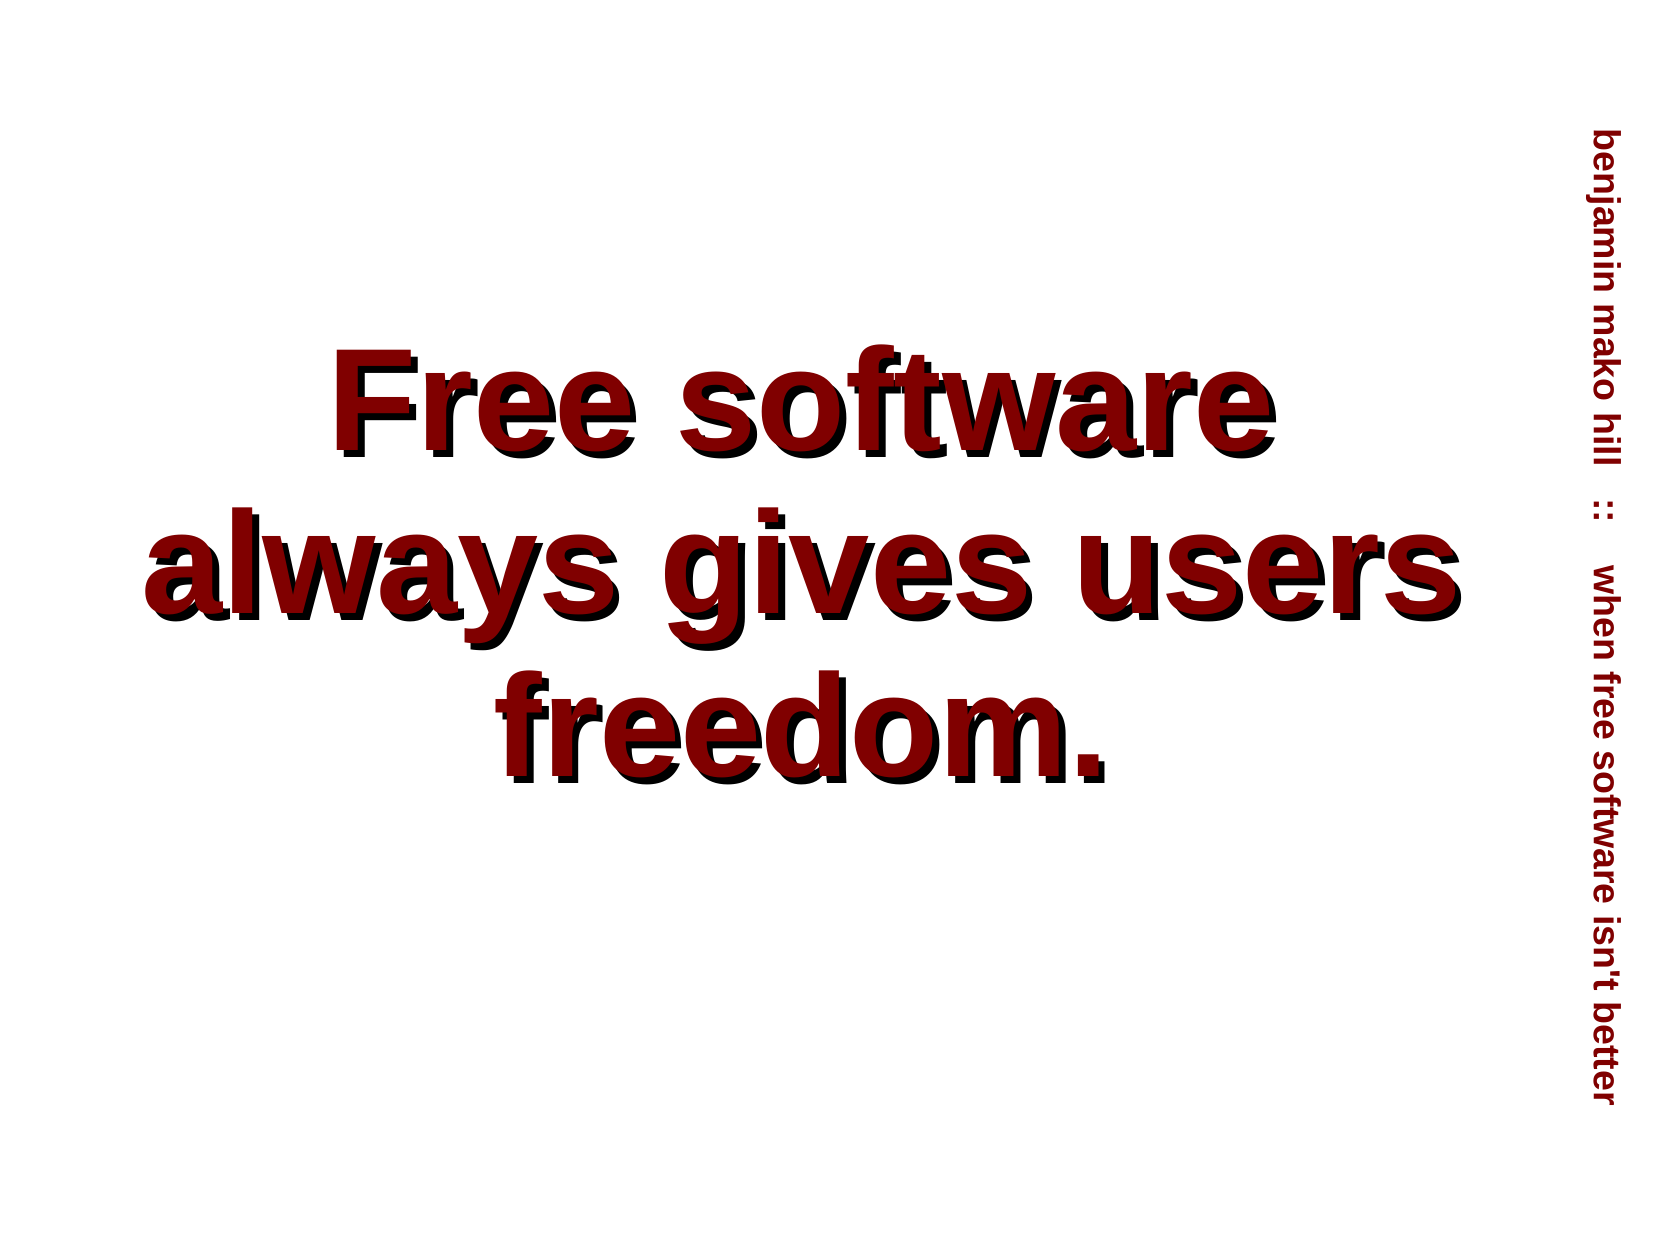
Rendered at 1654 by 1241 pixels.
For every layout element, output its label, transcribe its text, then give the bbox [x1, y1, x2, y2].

subtitle Free software always gives users freedom. [71, 100, 1531, 1026]
